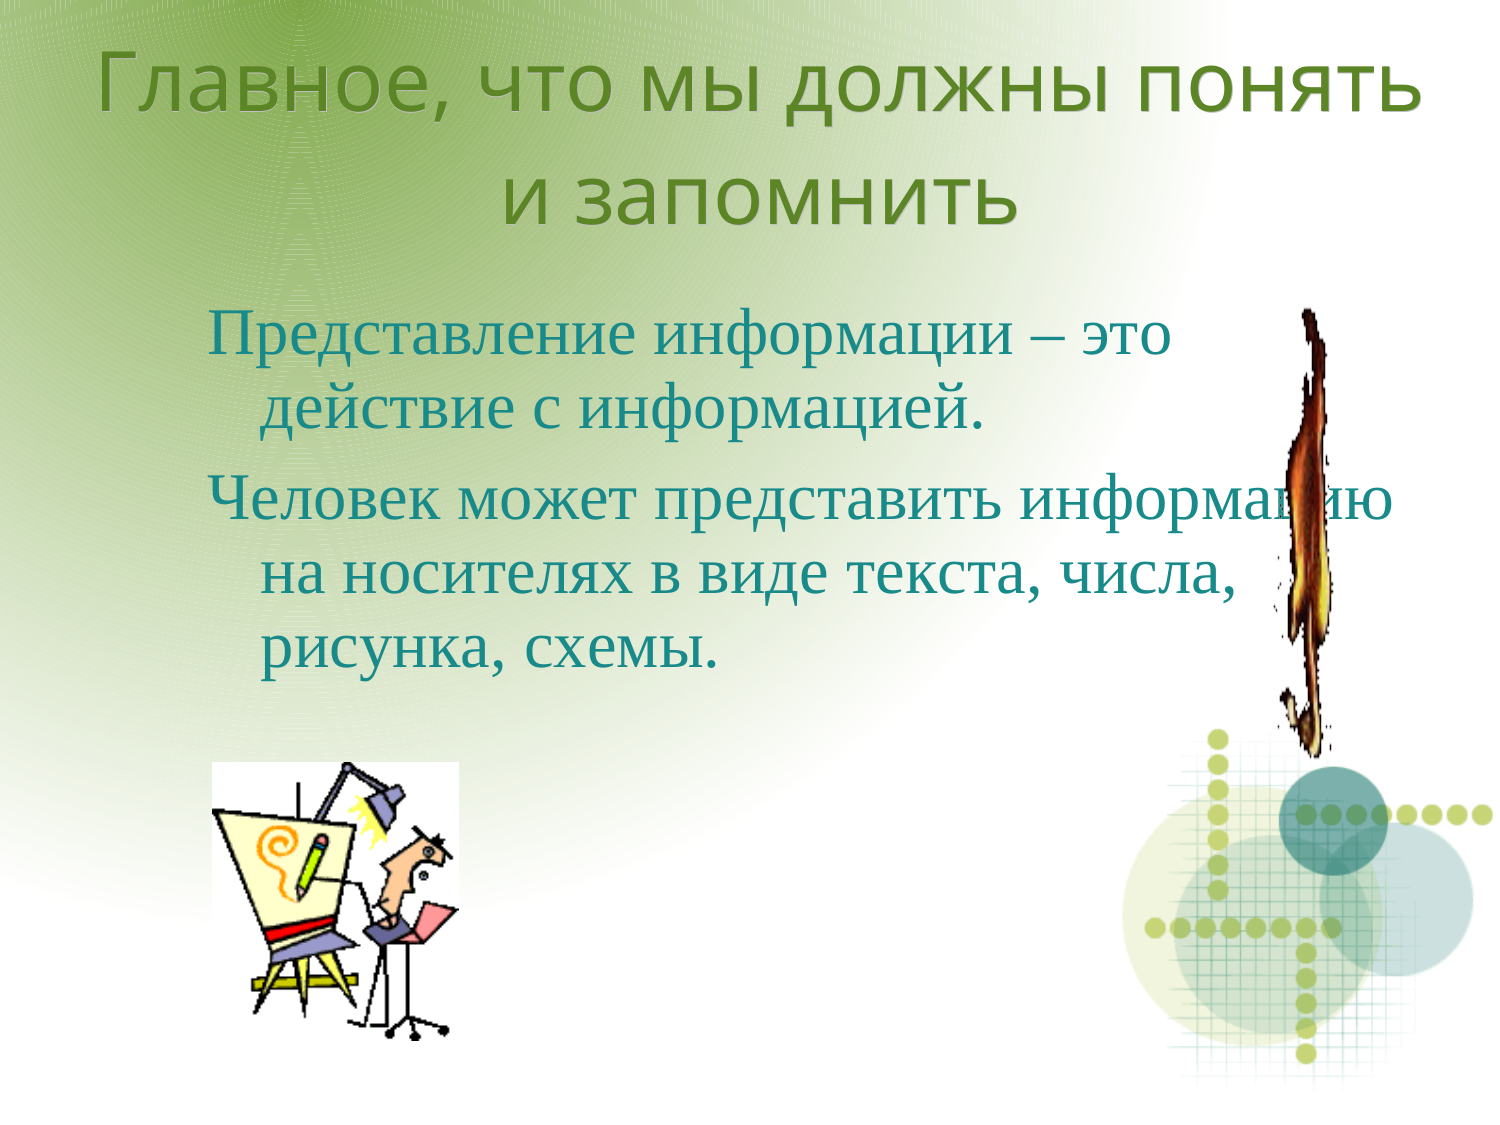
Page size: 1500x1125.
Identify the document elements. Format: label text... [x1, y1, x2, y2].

picture [1110, 718, 1500, 1098]
list Представление информации – это действие с информацией. Человек может представить информацию на носителях в виде текста, числа, рисунка, схемы. [174, 287, 1425, 963]
title Главное, что мы должны понять и запомнить [52, 27, 1469, 245]
picture [212, 762, 459, 1041]
picture [1250, 287, 1350, 775]
